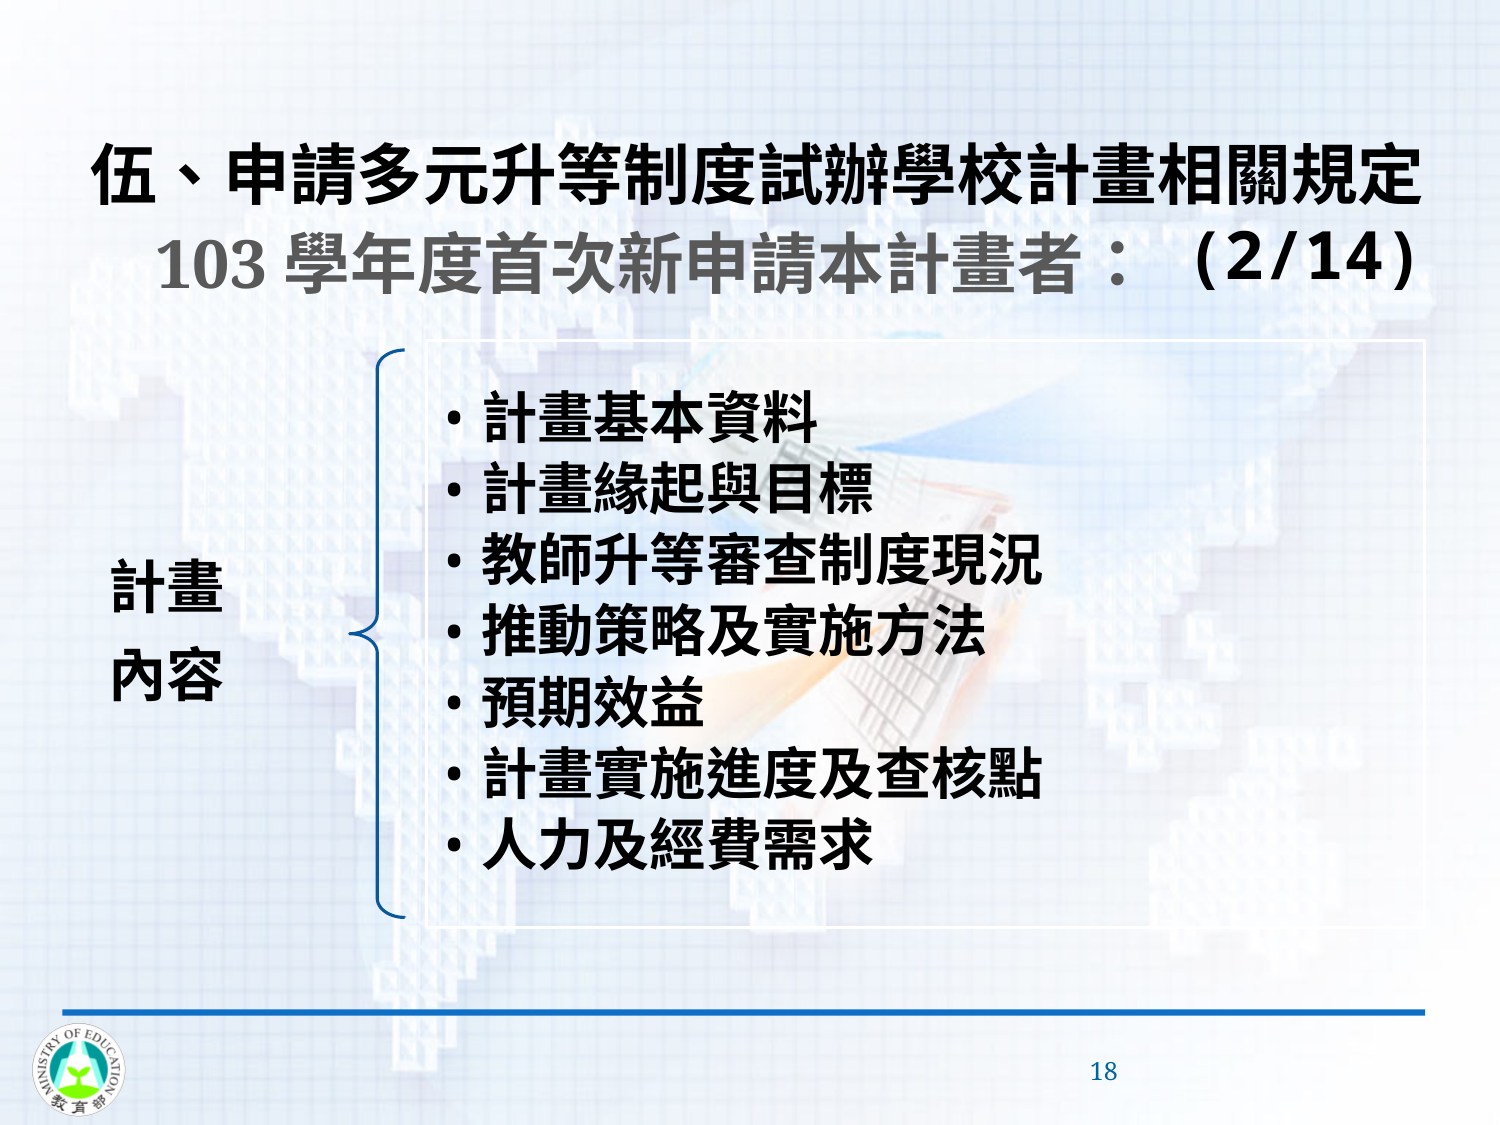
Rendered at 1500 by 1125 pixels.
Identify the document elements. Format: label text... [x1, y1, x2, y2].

text_box 103學年度首次新申請本計畫者： [140, 214, 1231, 311]
text_box 計畫 內容 [75, 528, 350, 740]
text_box 計畫基本資料 計畫緣起與目標 教師升等審查制度現況 推動策略及實施方法 預期效益 計畫實施進度及查核點 人力及經費需求 [426, 340, 1425, 928]
text_box [1074, 1042, 1426, 1103]
title 伍、申請多元升等制度試辦學校計畫相關規定 (2/14) [75, 45, 1465, 233]
